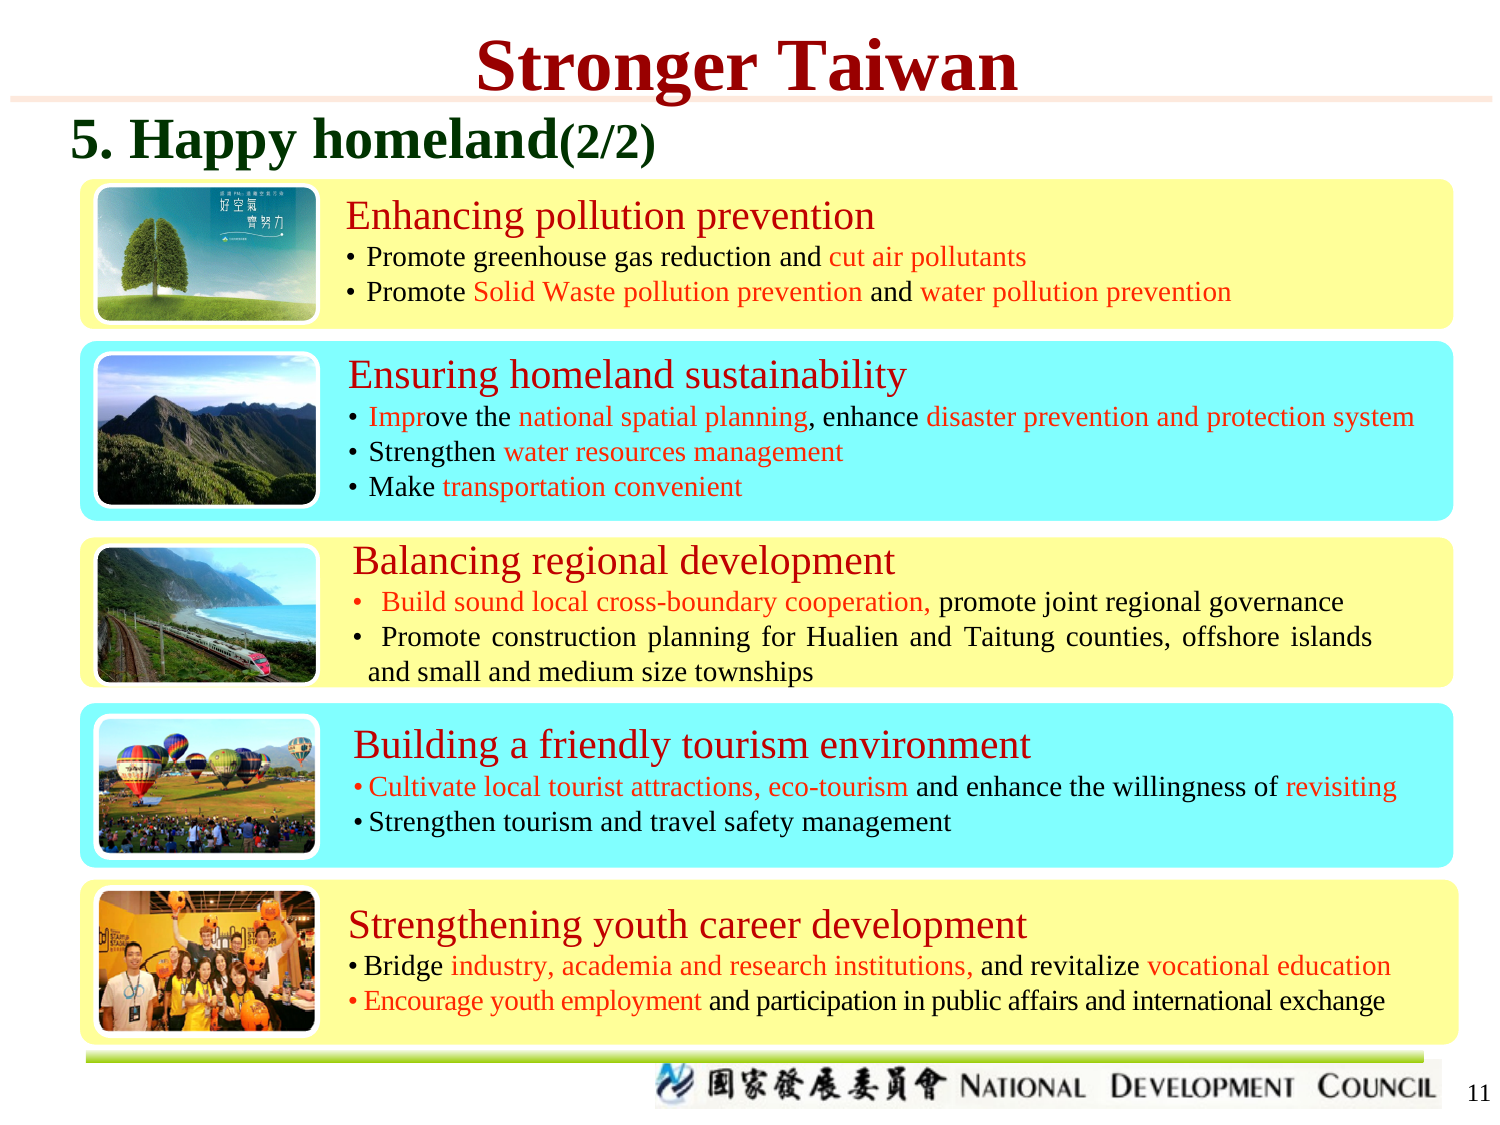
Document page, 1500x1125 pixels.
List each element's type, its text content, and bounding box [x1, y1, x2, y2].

text_box [77, 535, 339, 690]
text_box Stronger Taiwan [0, 0, 1498, 108]
text_box Balancing regional development • Build sound local cross-boundary cooperation, promote joint regional governance • Promote construction planning for Hualien and Taitung counties, offshore islands and small and medium size townships [339, 524, 1487, 702]
text_box Building a friendly tourism environment • Cultivate local tourist attractions, eco-tourism and enhance the willingness of revisiting • Strengthen tourism and travel safety management [340, 709, 1487, 852]
text_box [77, 701, 1456, 870]
text_box Strengthening youth career development • Bridge industry, academia and research institutions, and revitalize vocational education • Encourage youth employment and participation in public affairs and international exchange [335, 888, 1500, 1032]
text_box Enhancing pollution prevention • Promote greenhouse gas reduction and cut air pollutants • Promote Solid Waste pollution prevention and water pollution prevention [333, 179, 1418, 322]
text_box 11 [1459, 1068, 1500, 1115]
text_box [77, 877, 1461, 1047]
text_box 5. Happy homeland(2/2) [63, 100, 1381, 181]
text_box Ensuring homeland sustainability • Improve the national spatial planning, enhance disaster prevention and protection system • Strengthen water resources management • Make transportation convenient [335, 338, 1461, 517]
text_box [77, 176, 1456, 332]
text_box [77, 338, 1451, 523]
